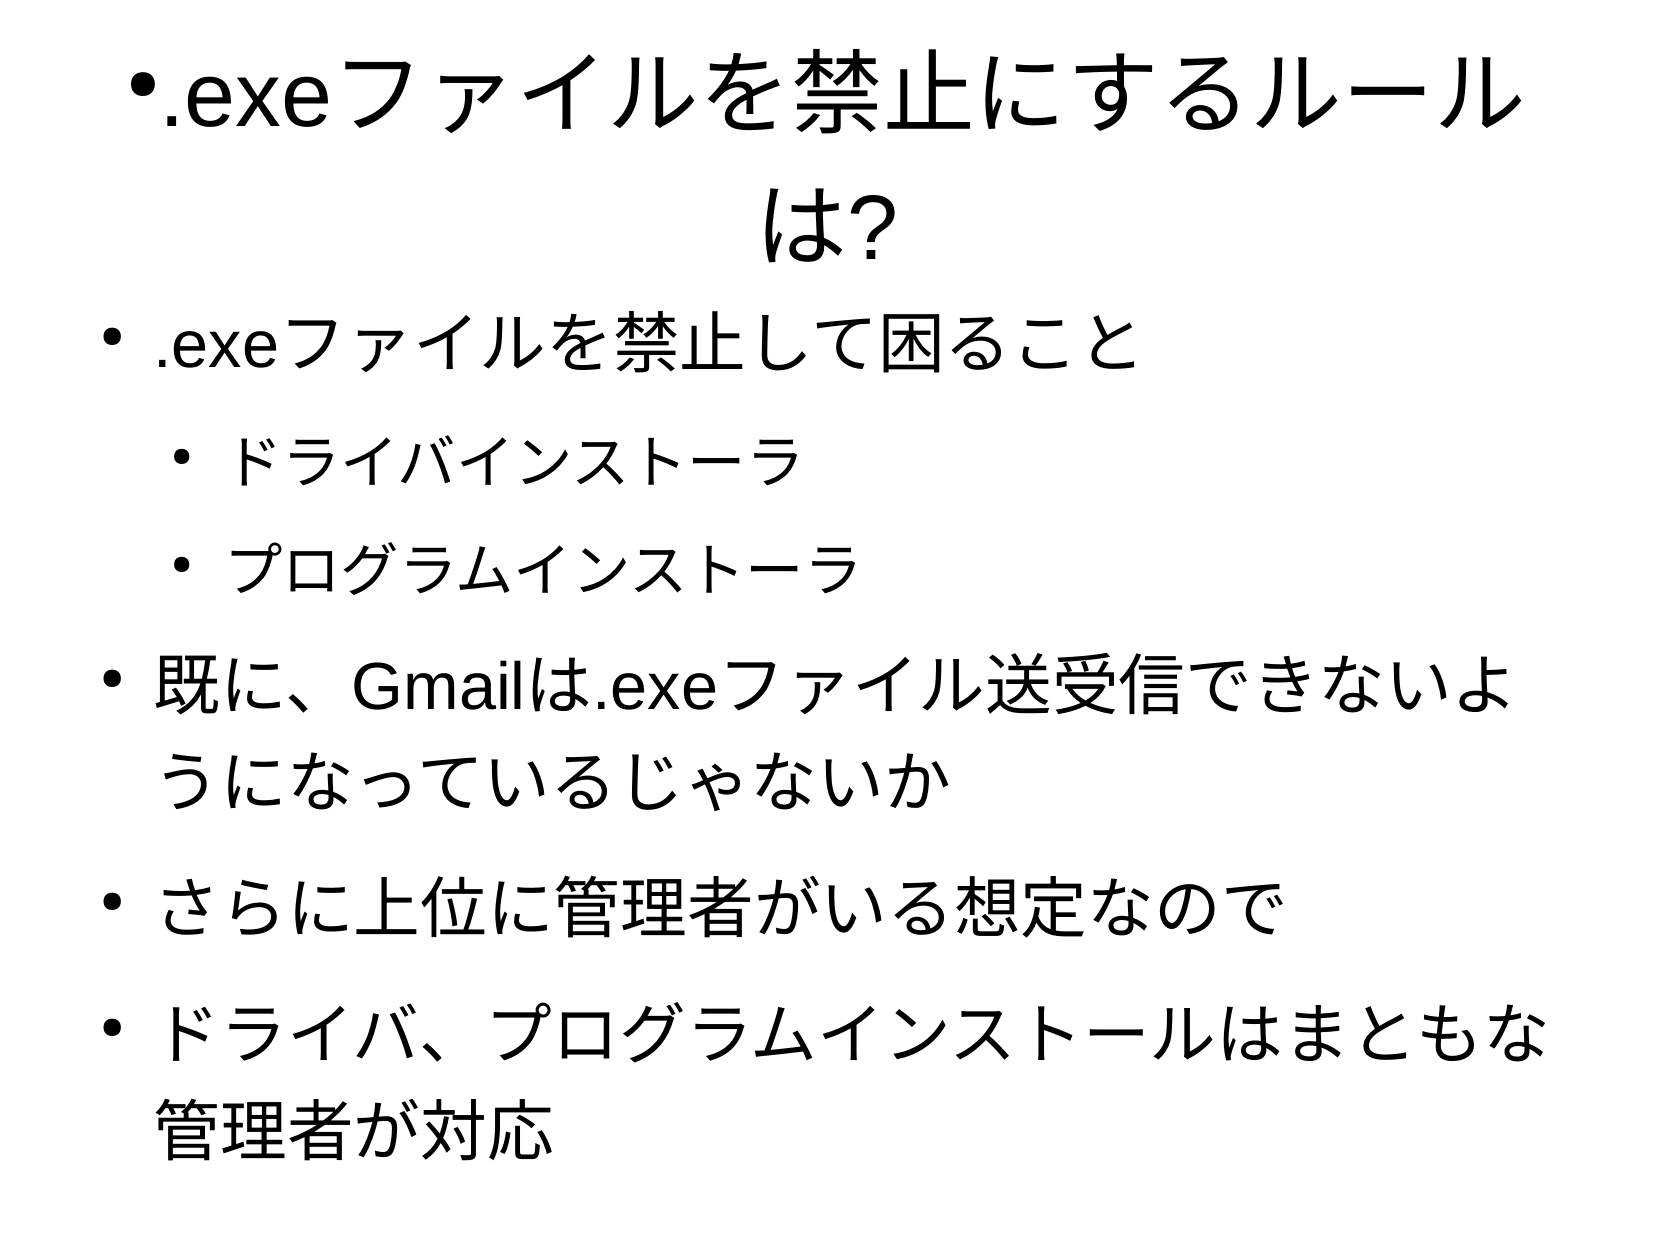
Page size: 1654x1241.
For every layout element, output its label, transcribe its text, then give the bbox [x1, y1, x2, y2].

title .exeファイルを禁止にするルールは? [82, 56, 1571, 250]
list .exeファイルを禁止して困ること ドライバインストーラ プログラムインストーラ 既に、Gmailは.exeファイル送受信できないようになっているじゃないか さらに上位に管理者がいる想定なので ドライバ、プログラムインストールはまともな管理者が対応 [82, 290, 1571, 1094]
